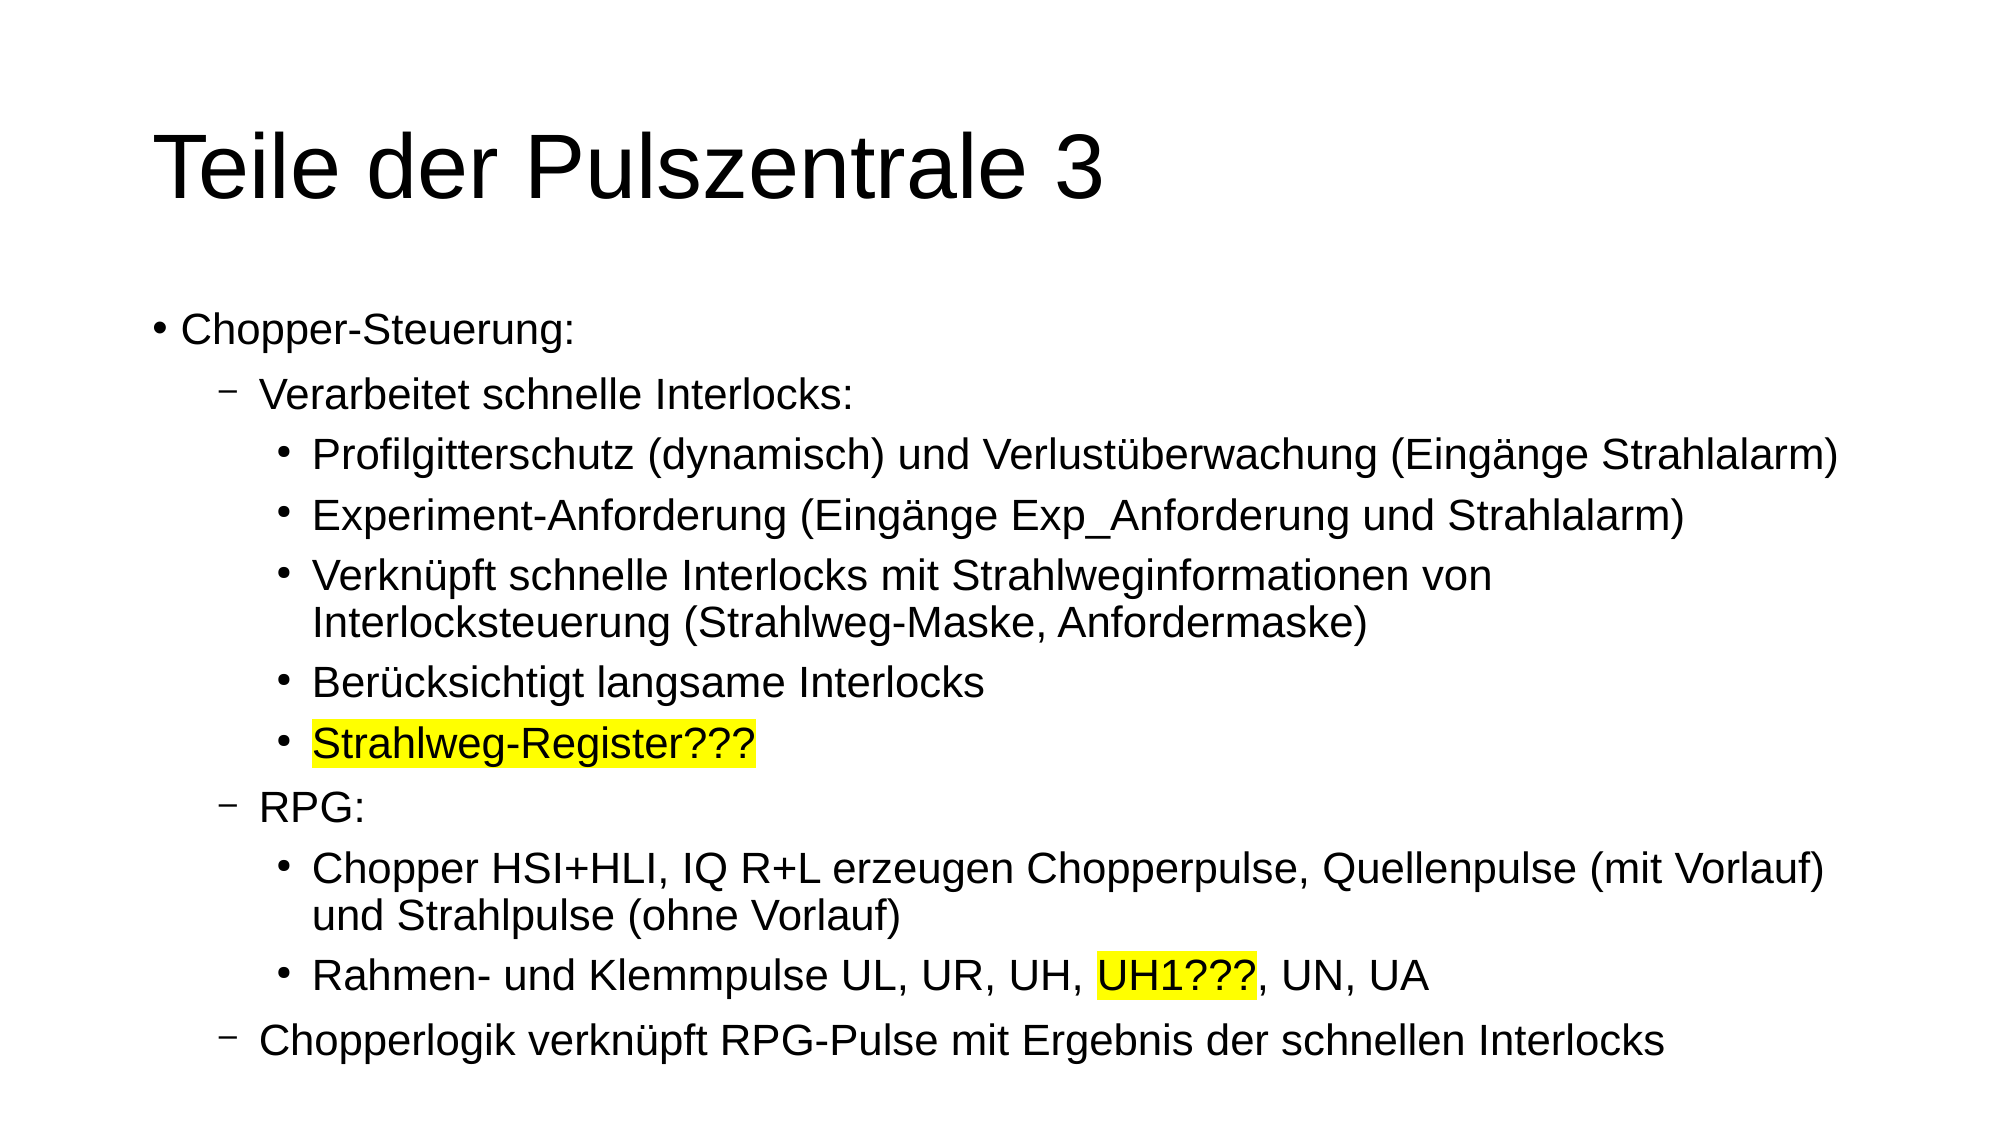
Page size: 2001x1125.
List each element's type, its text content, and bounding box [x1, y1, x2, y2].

title Teile der Pulszentrale 3 [137, 59, 1863, 278]
list Chopper-Steuerung: Verarbeitet schnelle Interlocks: Profilgitterschutz (dynamisch) und Verlustüberwachung (Eingänge Strahlalarm) Experiment-Anforderung (Eingänge Exp_Anforderung und Strahlalarm) Verknüpft schnelle Interlocks mit Strahlweginformationen von Interlocksteuerung (Strahlweg-Maske, Anfordermaske) Berücksichtigt langsame Interlocks Strahlweg-Register??? RPG: Chopper HSI+HLI, IQ R+L erzeugen Chopperpulse, Quellenpulse (mit Vorlauf) und Strahlpulse (ohne Vorlauf) Rahmen- und Klemmpulse UL, UR, UH, UH1???, UN, UA Chopperlogik verknüpft RPG-Pulse mit Ergebnis der schnellen Interlocks [137, 299, 1863, 1107]
